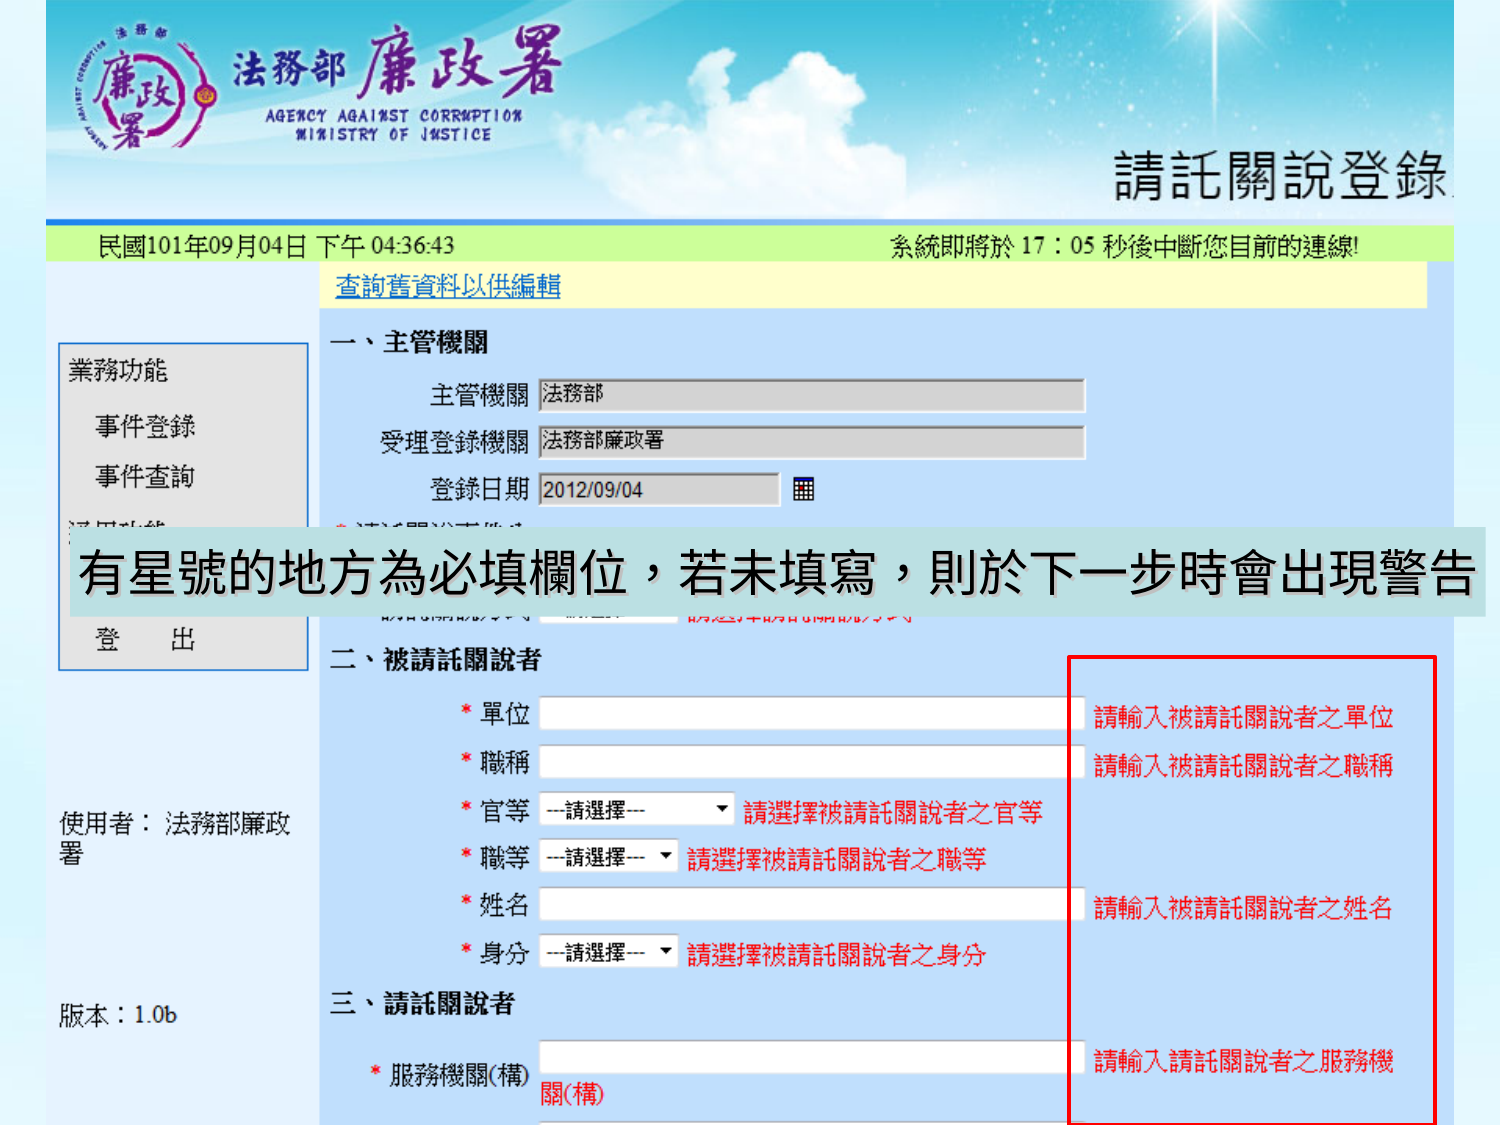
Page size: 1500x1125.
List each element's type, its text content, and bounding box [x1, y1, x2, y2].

text_box 有星號的地方為必填欄位，若未填寫，則於下一步時會出現警告 [70, 527, 1486, 617]
picture [1071, 659, 1433, 1123]
picture [0, 0, 1500, 1125]
